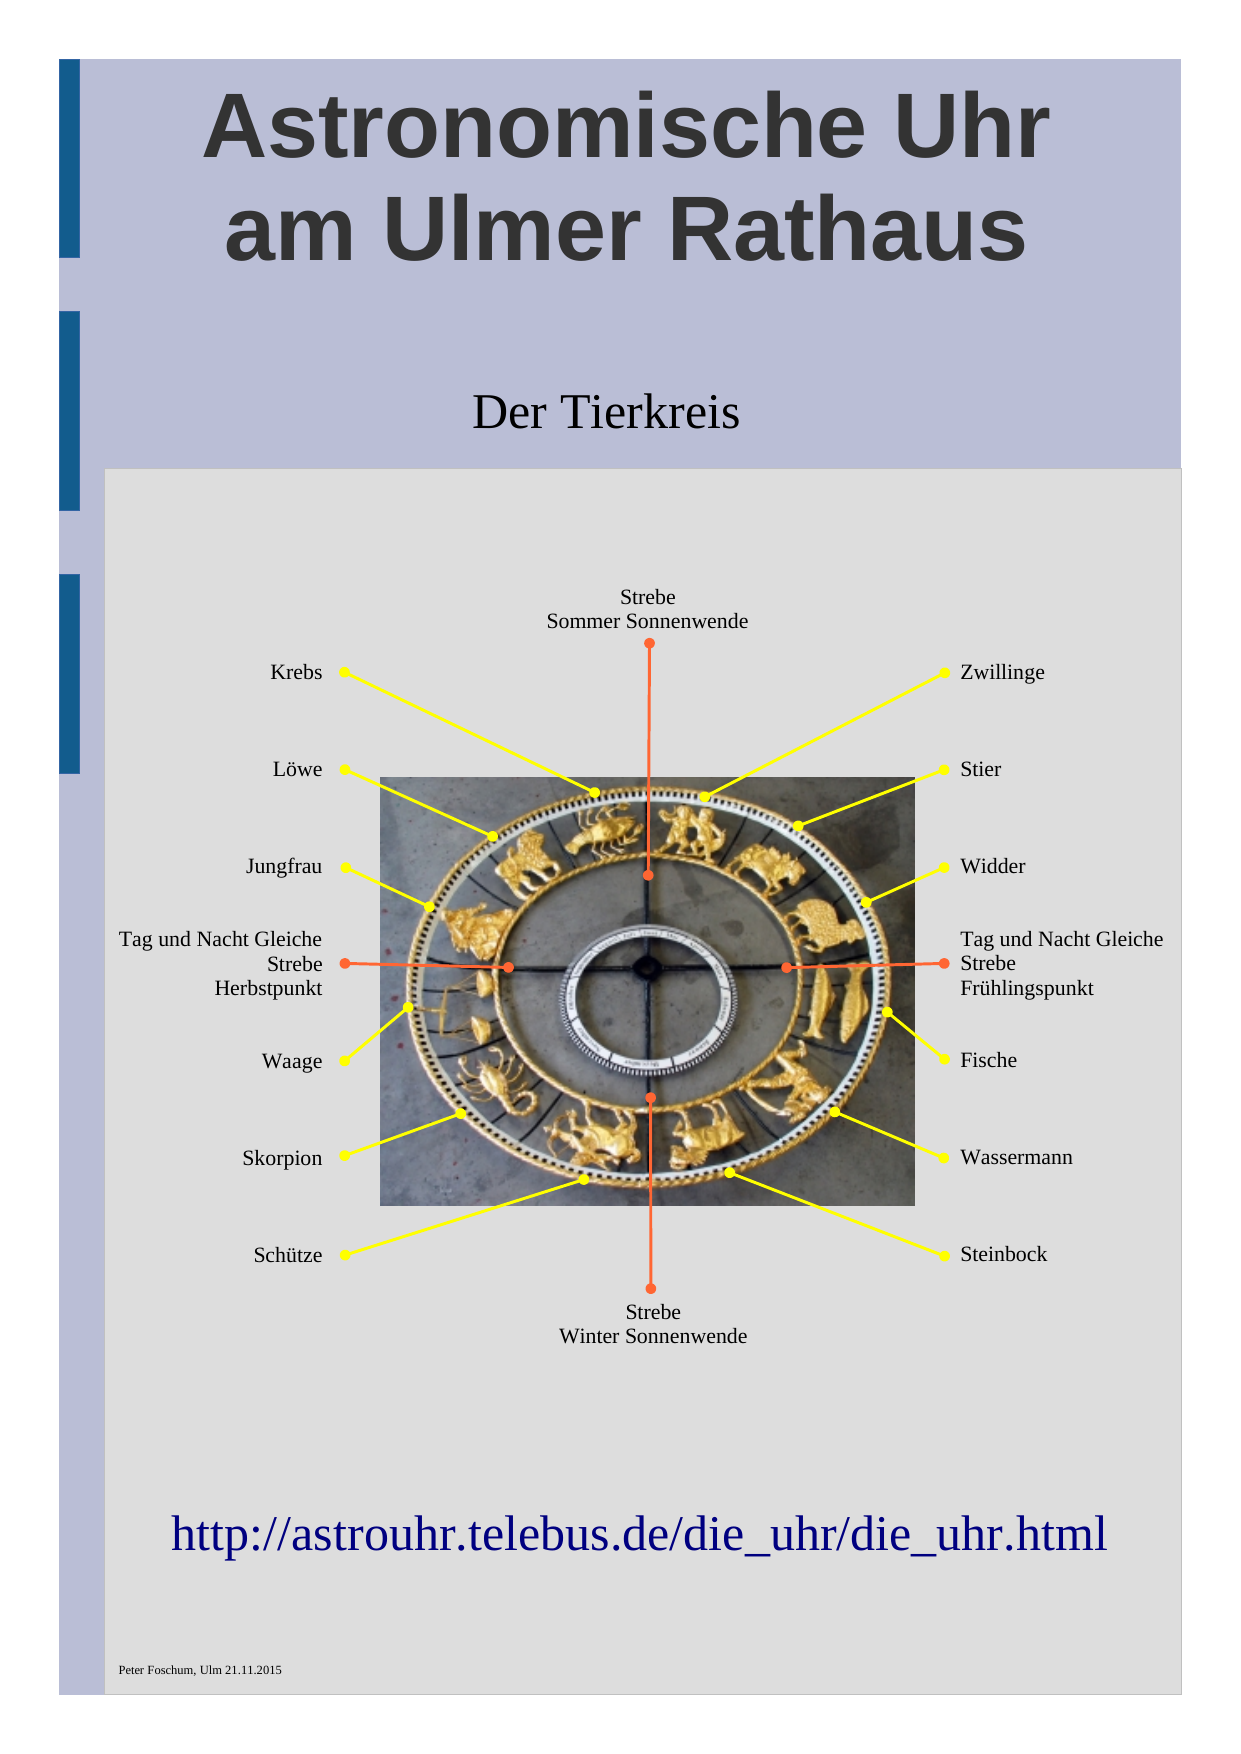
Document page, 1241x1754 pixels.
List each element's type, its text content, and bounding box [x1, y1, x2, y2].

text_box Zwillinge Stier Widder Tag und Nacht Gleiche Strebe Frühlingspunkt Fische Wassermann Steinbock [960, 659, 1182, 1267]
text_box Peter Foschum, Ulm 21.11.2015 [118, 1663, 282, 1678]
picture [380, 777, 915, 1206]
text_box Der Tierkreis [472, 383, 739, 440]
text_box http://astrouhr.telebus.de/die_uhr/die_uhr.html [171, 1506, 1103, 1563]
title Astronomische Uhr am Ulmer Rathaus [147, 59, 1106, 296]
text_box Strebe Sommer Sonnenwende [520, 584, 776, 634]
text_box Strebe Winter Sonnenwende [552, 1300, 755, 1349]
text_box Krebs Löwe Jungfrau Tag und Nacht Gleiche Strebe Herbstpunkt Waage Skorpion Schütze [59, 660, 323, 1268]
